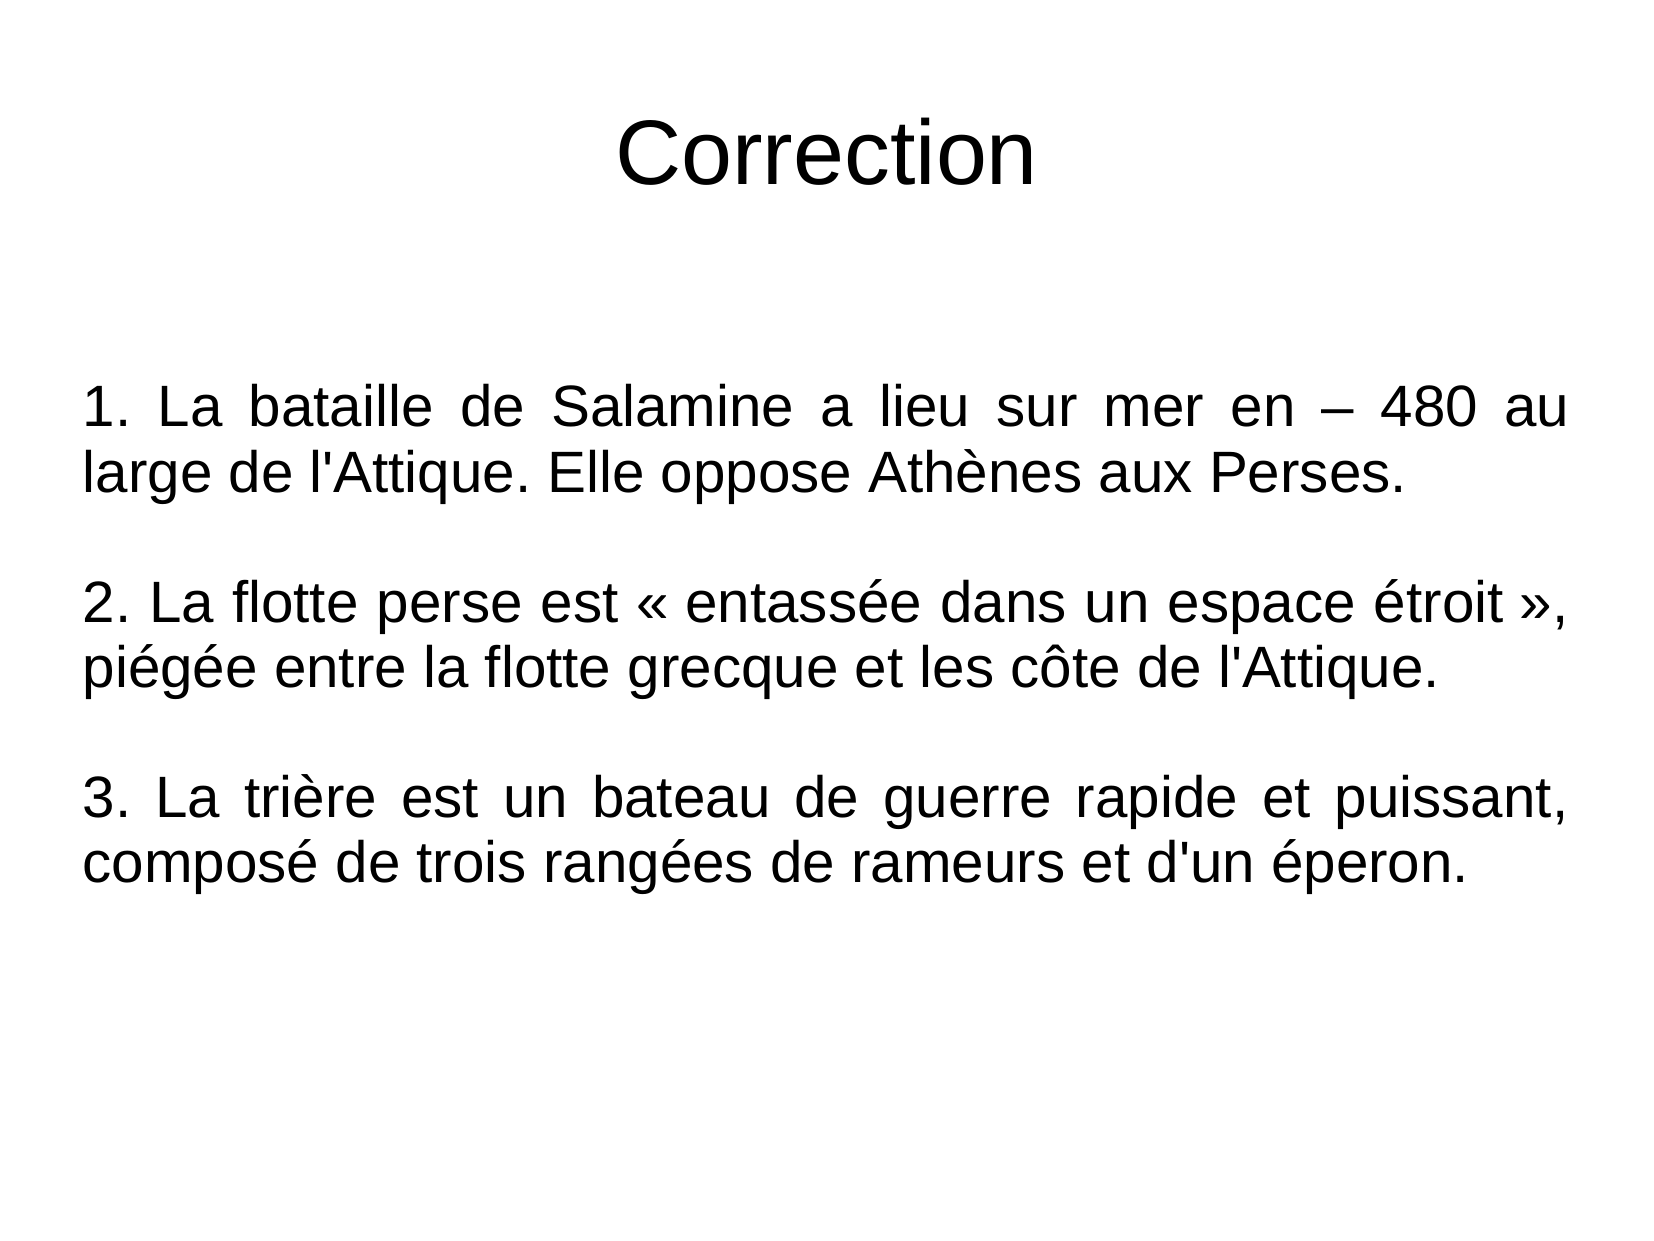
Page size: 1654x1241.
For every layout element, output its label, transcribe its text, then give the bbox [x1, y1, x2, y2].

title Correction [82, 56, 1571, 250]
subtitle 1. La bataille de Salamine a lieu sur mer en – 480 au large de l'Attique. Elle oppose Athènes aux Perses. 2. La flotte perse est « entassée dans un espace étroit », piégée entre la flotte grecque et les côte de l'Attique. 3. La trière est un bateau de guerre rapide et puissant, composé de trois rangées de rameurs et d'un éperon. [82, 297, 1571, 1102]
